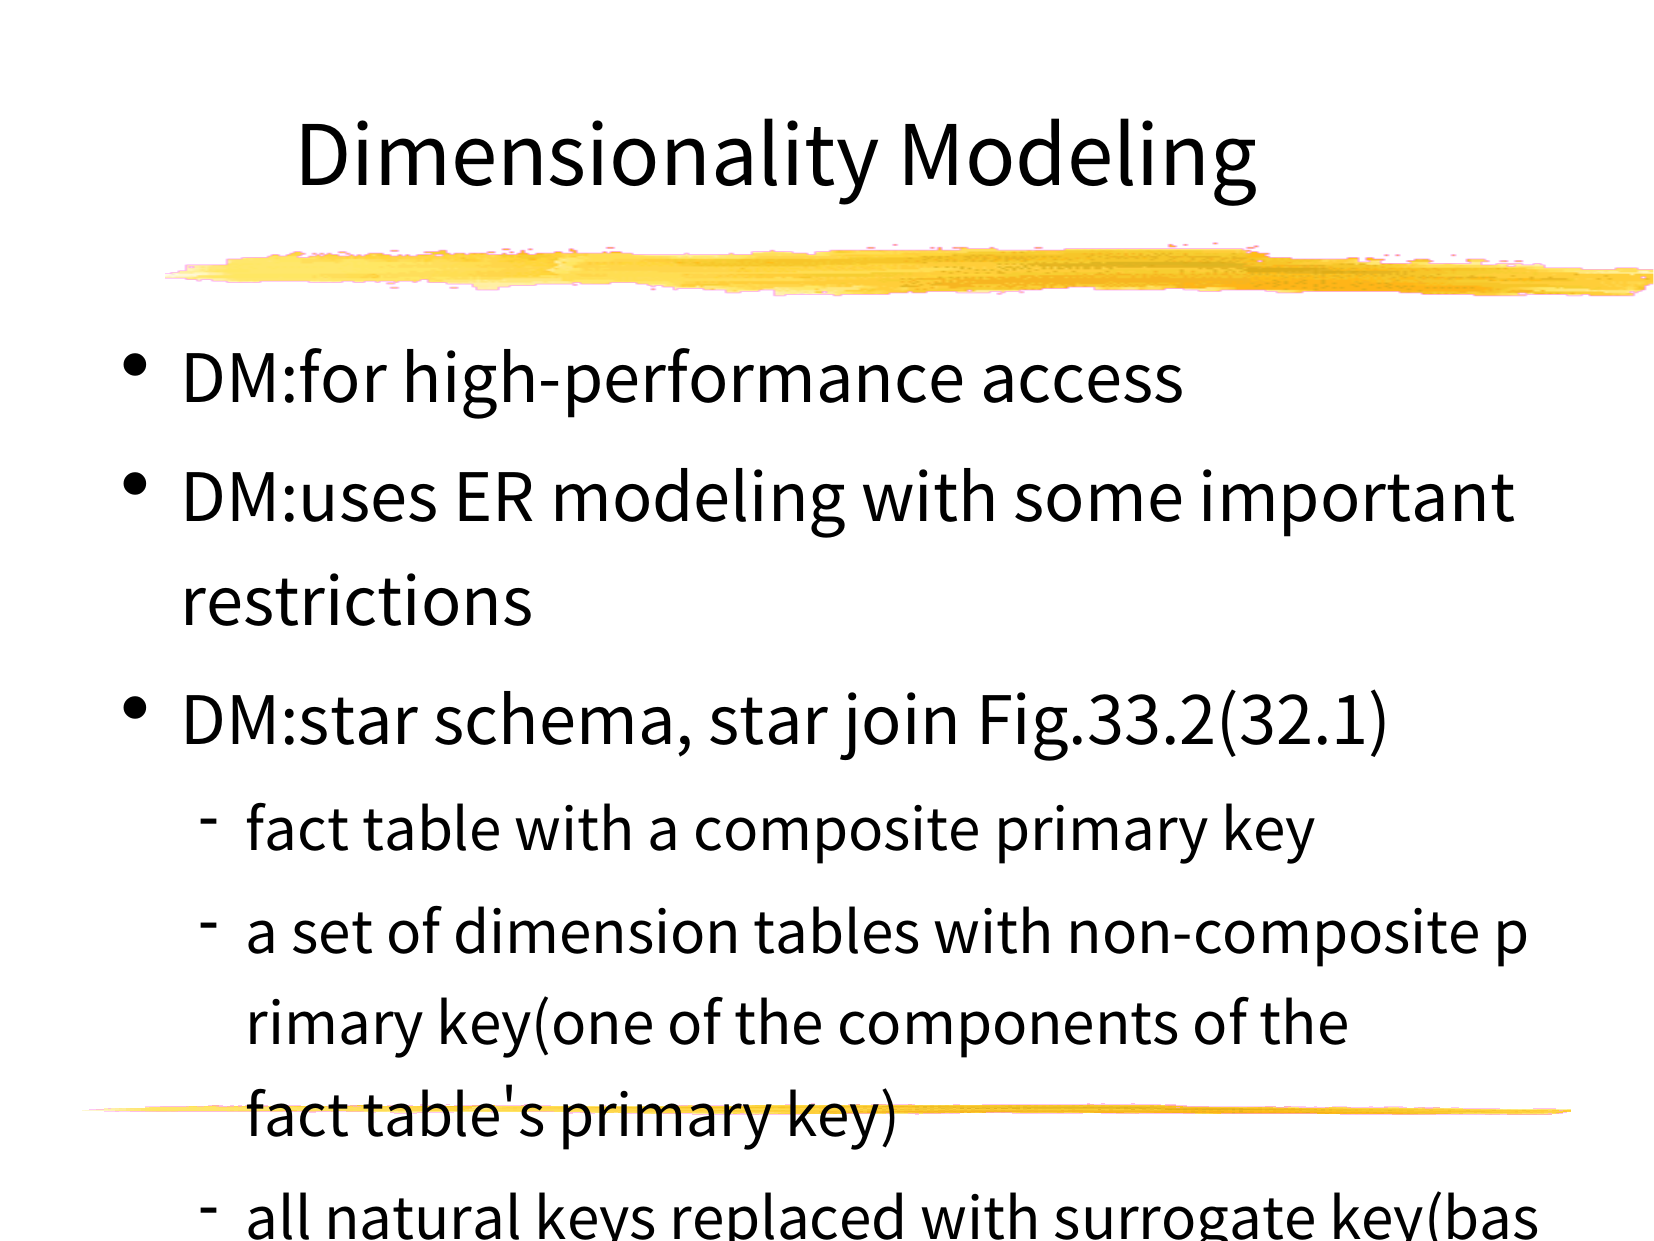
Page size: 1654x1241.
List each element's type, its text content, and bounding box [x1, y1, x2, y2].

picture [463, 1102, 790, 1117]
picture [428, 1102, 457, 1117]
picture [82, 1102, 251, 1117]
picture [165, 237, 1654, 308]
picture [662, 1108, 676, 1117]
picture [374, 1102, 422, 1117]
picture [825, 1108, 842, 1117]
picture [477, 1108, 494, 1117]
picture [569, 1108, 585, 1117]
title Dimensionality Modeling [73, 39, 1479, 249]
list DM:for high-performance access DM:uses ER modeling with some important restrictions DM:star schema, star join Fig.33.2(32.1) fact table with a composite primary key a set of dimension tables with non-composite primary key(one of the components of the fact table's primary key) all natural keys replaced with surrogate key(based on simple integers) [124, 316, 1540, 1078]
picture [892, 1102, 1571, 1117]
picture [257, 1102, 334, 1117]
picture [428, 1108, 444, 1117]
picture [643, 1108, 657, 1117]
picture [339, 1102, 369, 1117]
picture [796, 1102, 890, 1117]
